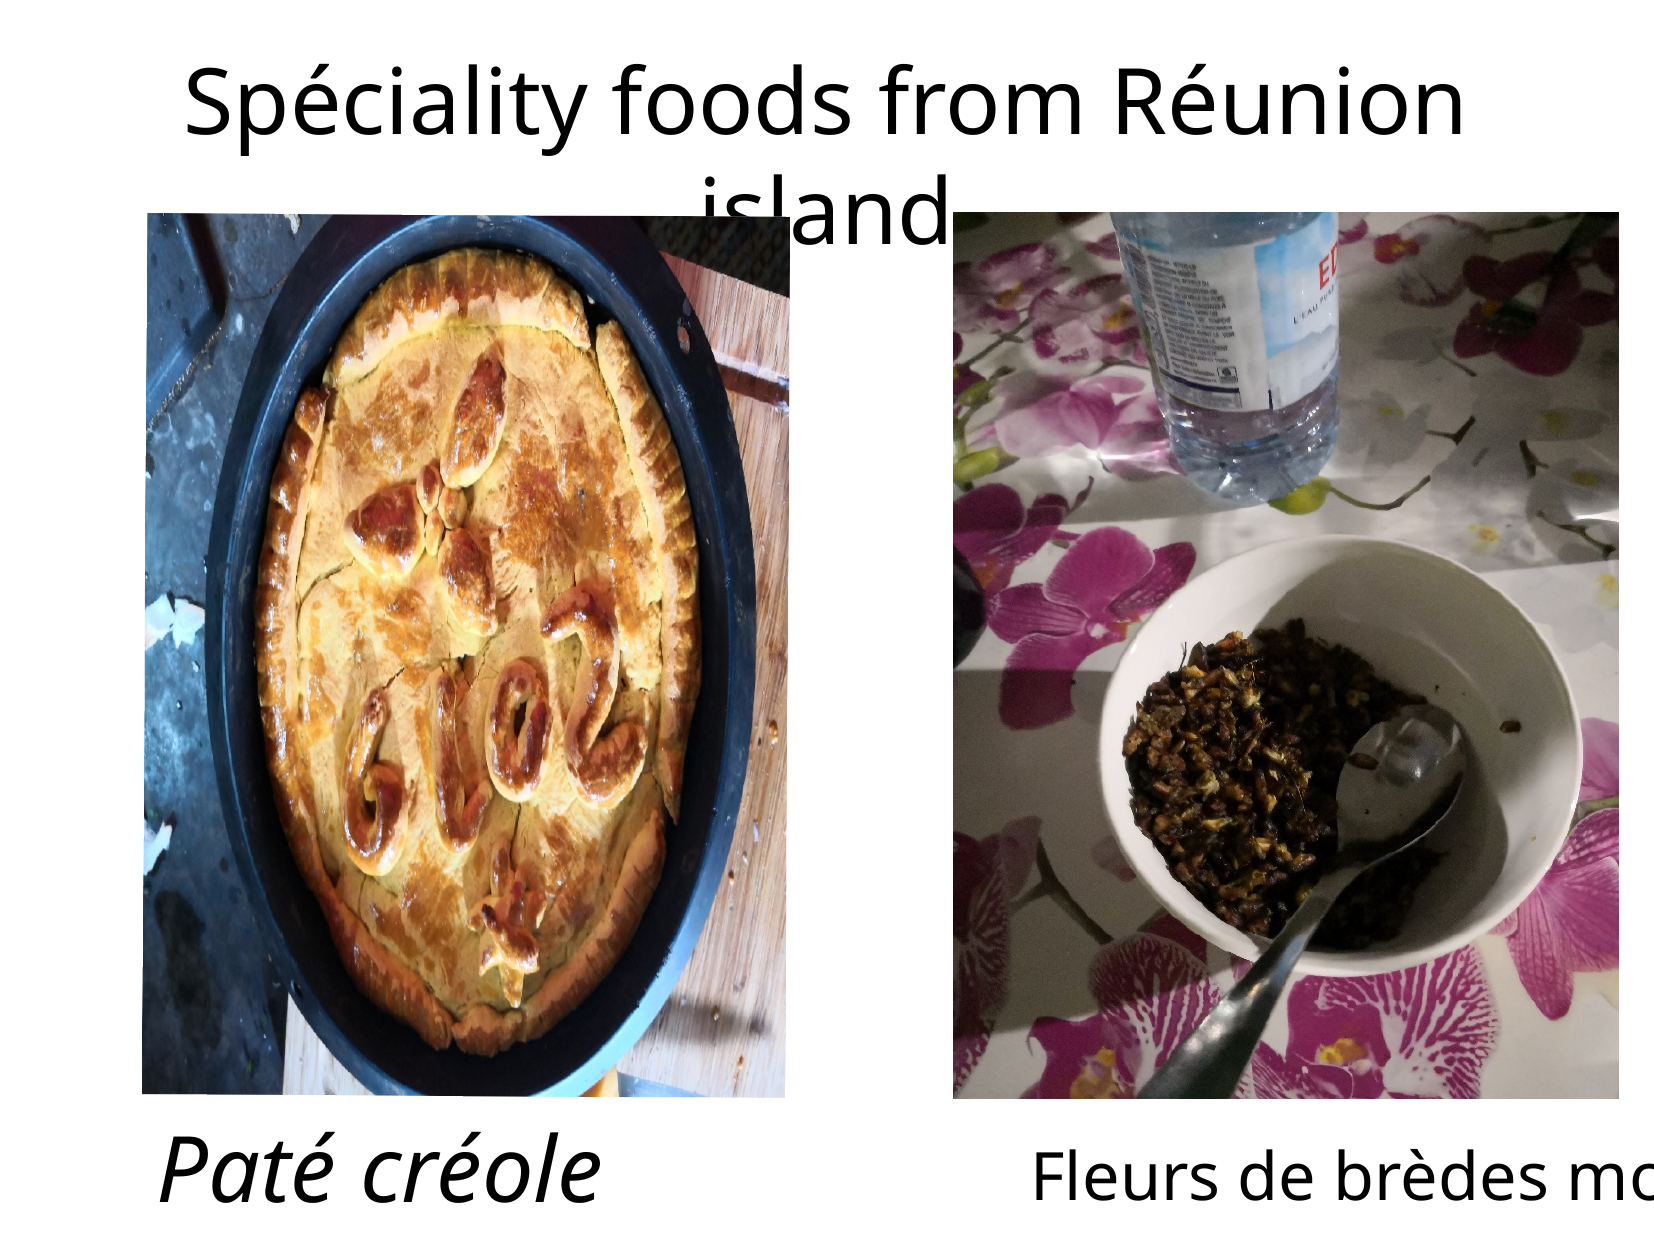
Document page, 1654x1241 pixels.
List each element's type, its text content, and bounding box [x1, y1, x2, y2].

title Spéciality foods from Réunion island [82, 49, 1571, 257]
text_box Paté créole [141, 1097, 603, 1221]
picture [953, 212, 1619, 1099]
picture [141, 212, 790, 1098]
text_box Fleurs de brèdes mourounm [1015, 1122, 1548, 1226]
